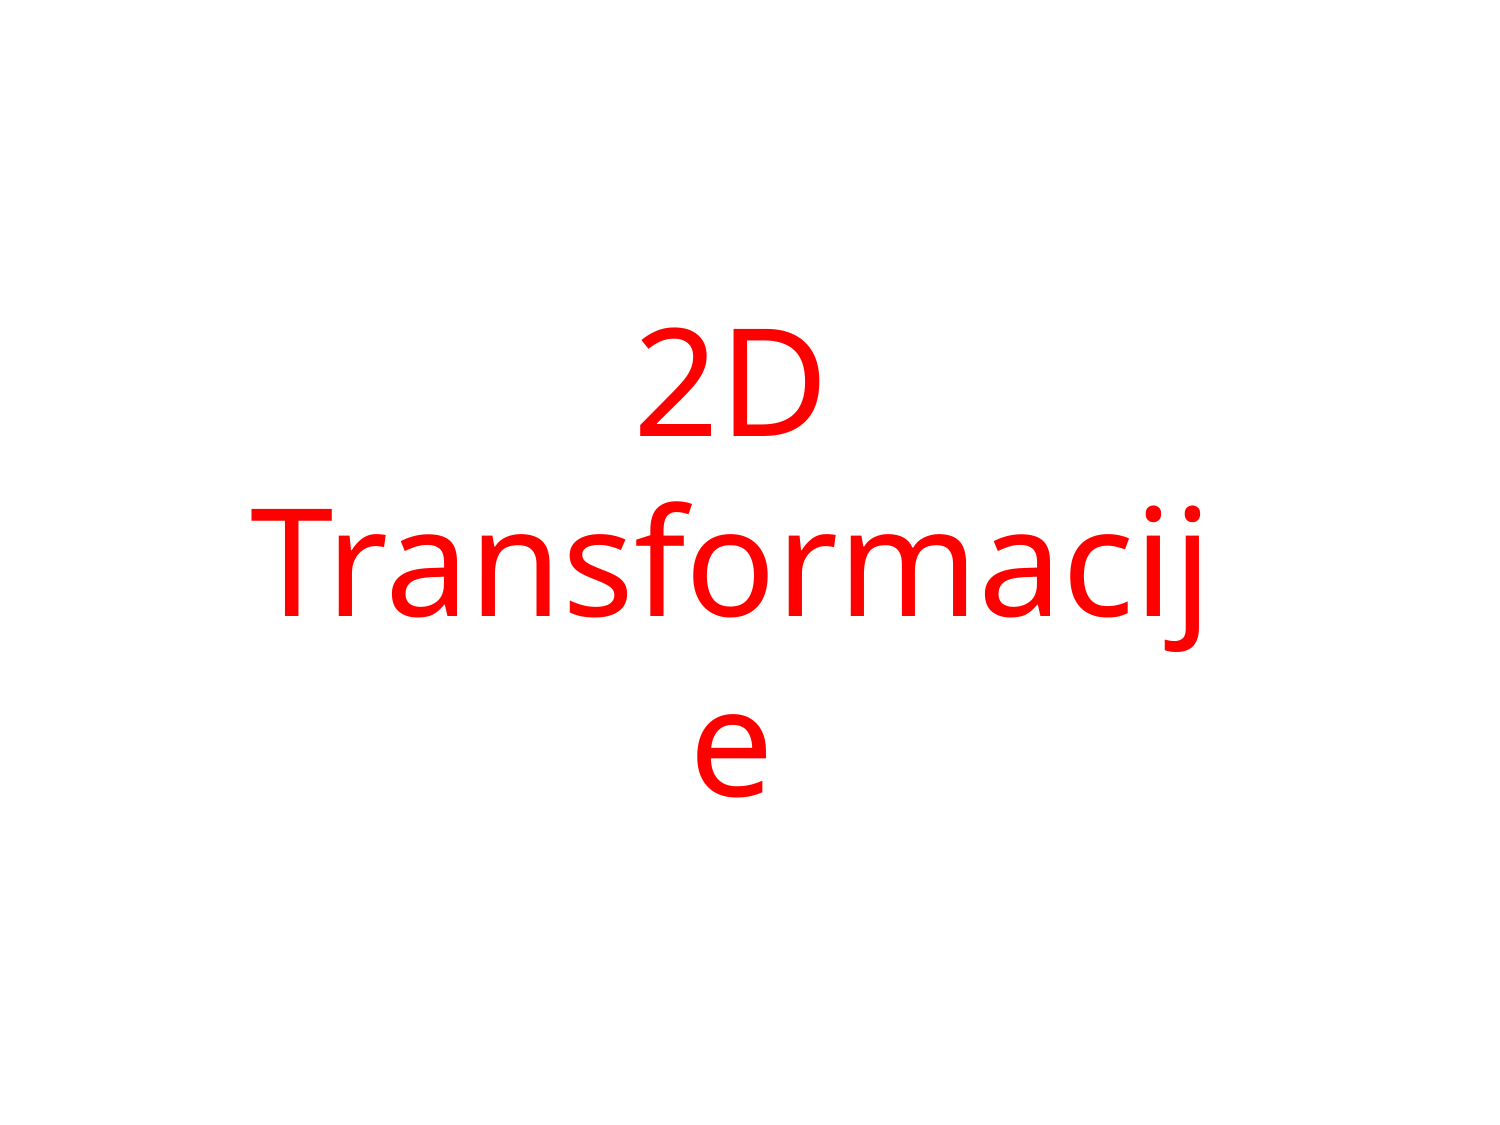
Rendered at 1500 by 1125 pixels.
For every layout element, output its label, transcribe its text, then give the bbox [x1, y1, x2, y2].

subtitle 2D Transformacije [206, 278, 1257, 692]
